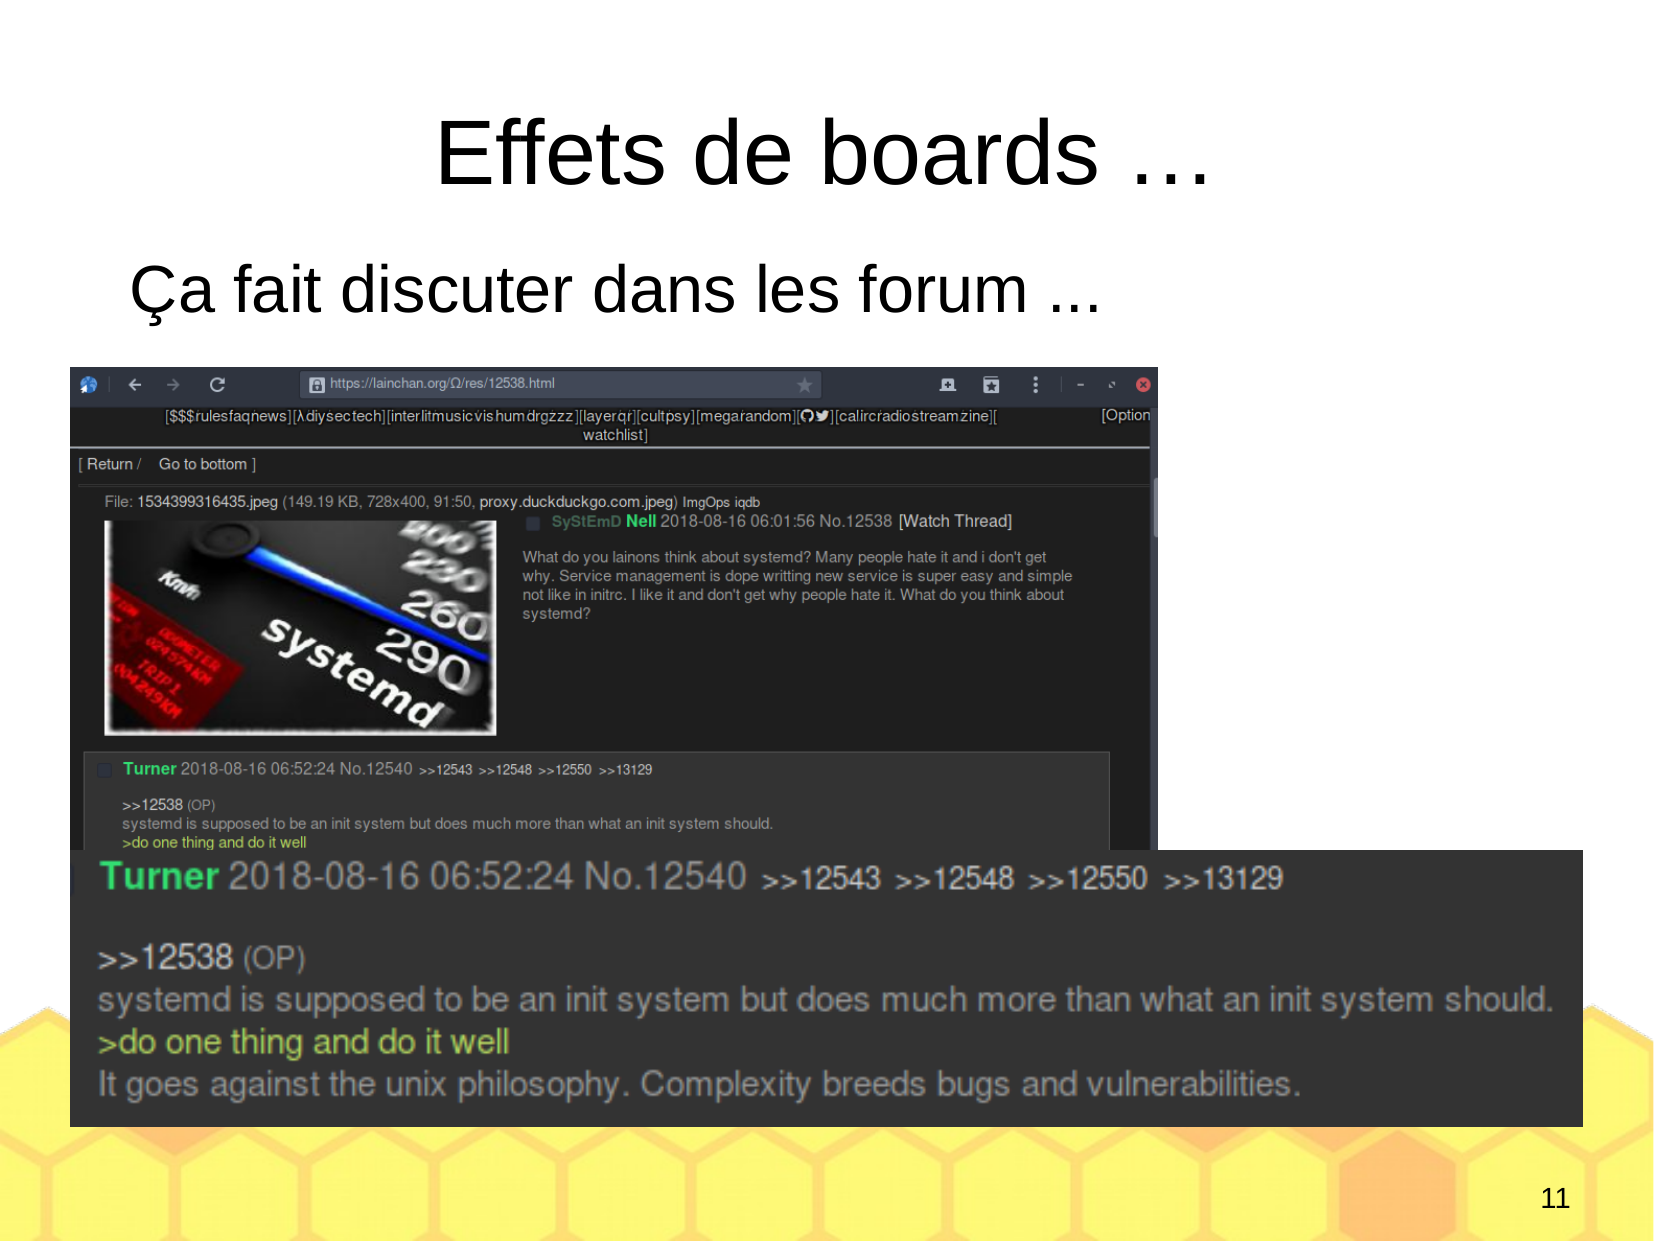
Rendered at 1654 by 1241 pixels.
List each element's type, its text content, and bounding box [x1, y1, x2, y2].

list Ça fait discuter dans les forum ... [59, 251, 1548, 972]
title Effets de boards … [82, 49, 1571, 257]
picture [0, 850, 1654, 1241]
